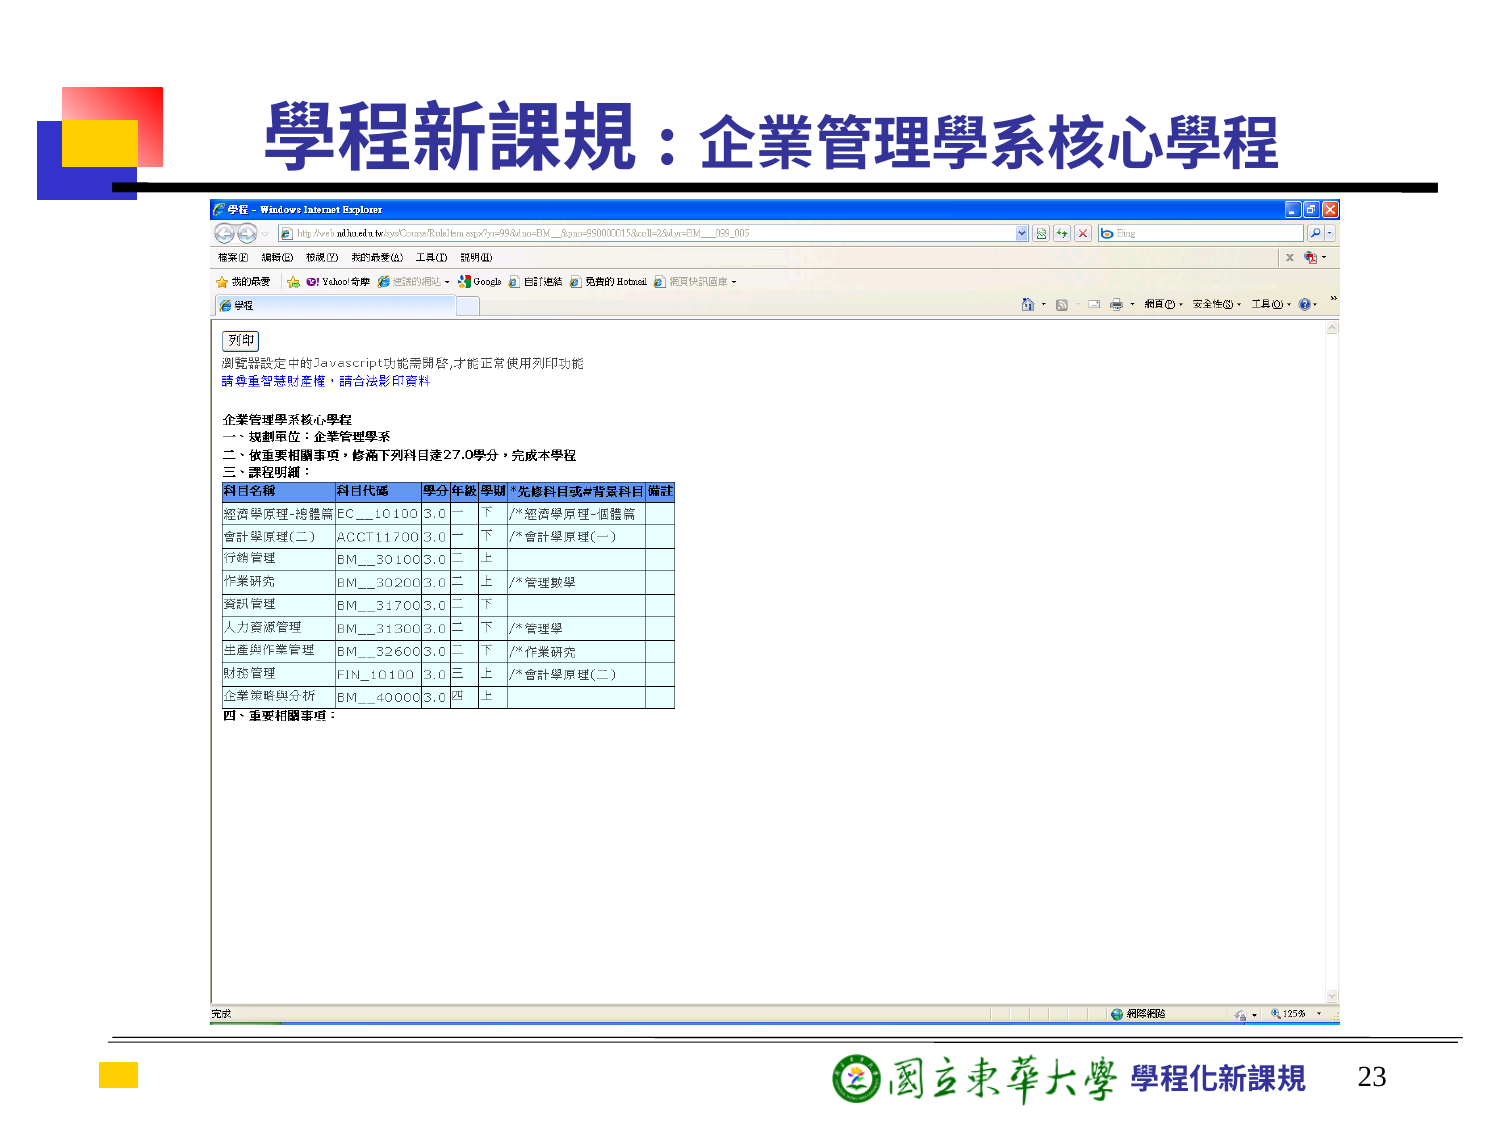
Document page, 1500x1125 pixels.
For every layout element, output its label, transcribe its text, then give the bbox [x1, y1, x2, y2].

picture [210, 200, 1340, 1026]
title 學程新課規:企業管理學系核心學程 [174, 75, 1369, 188]
text_box 23 [1342, 1050, 1468, 1101]
